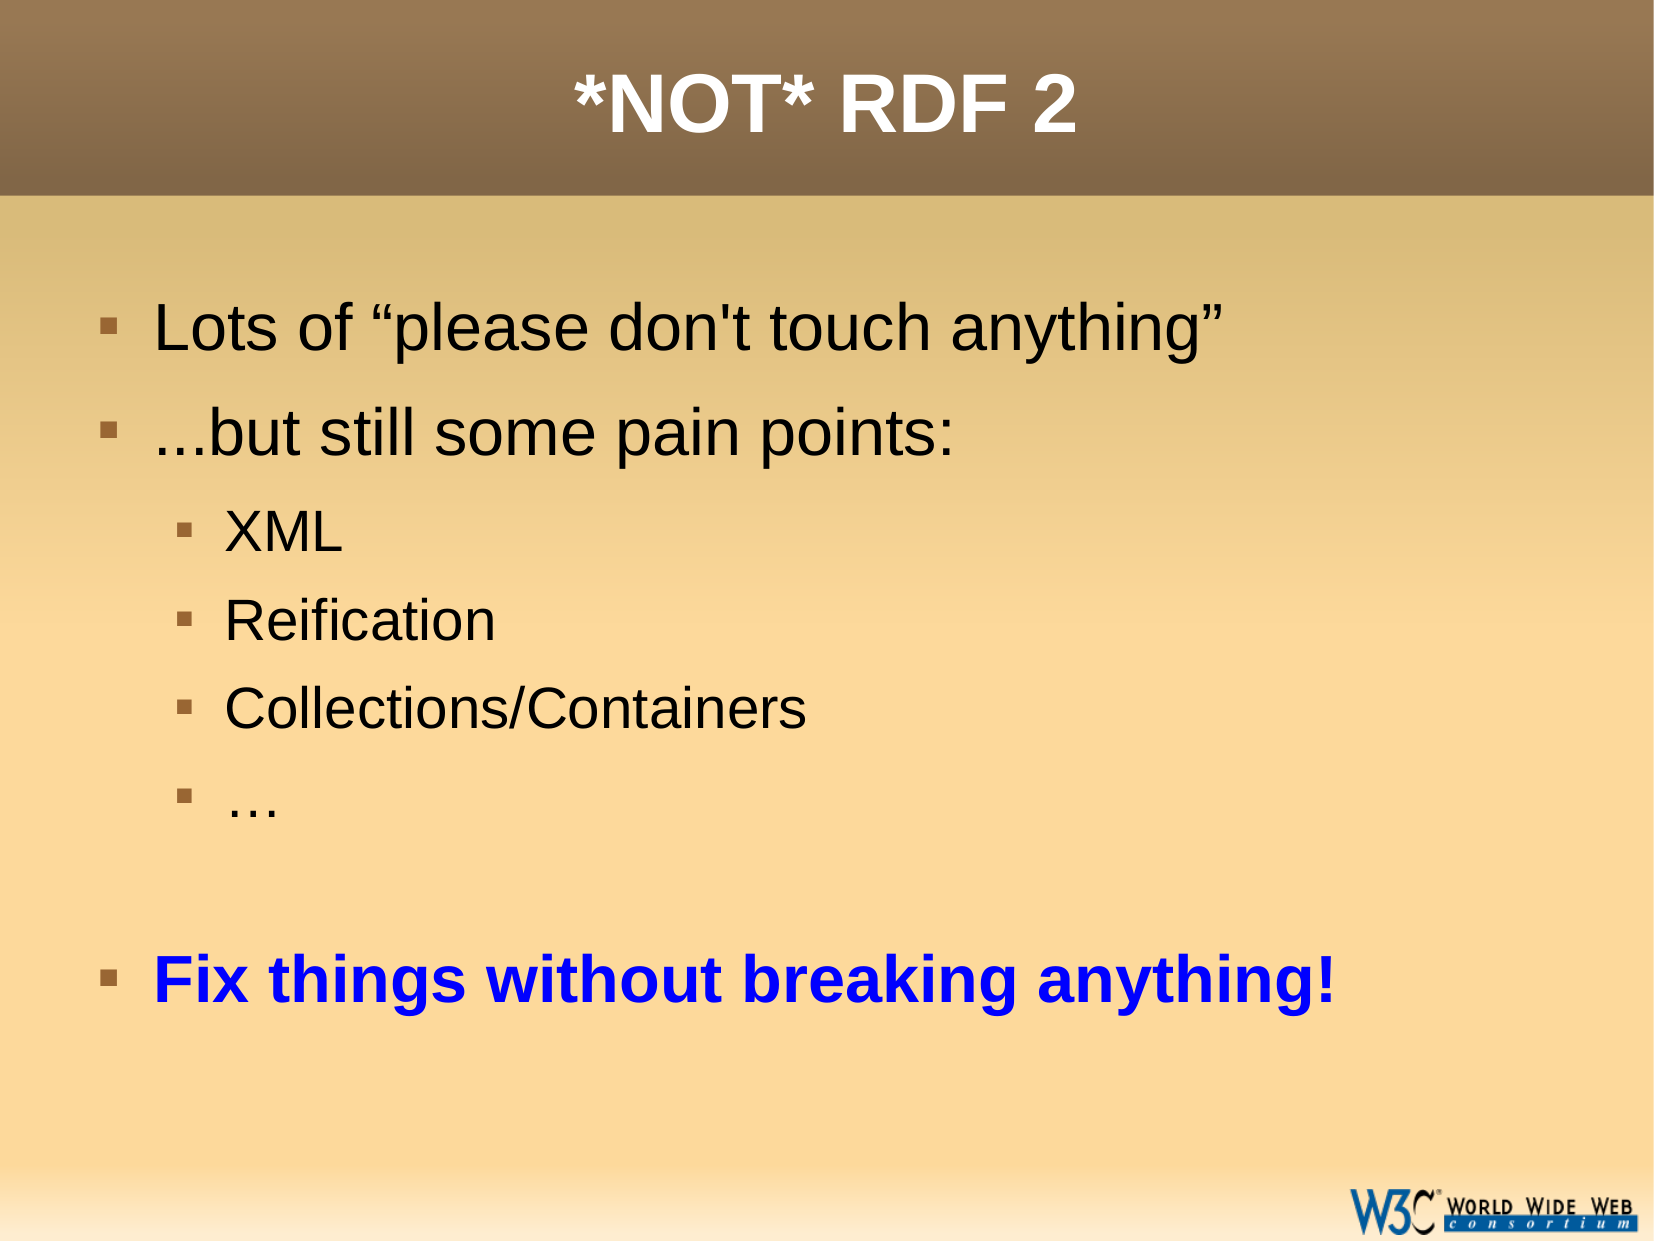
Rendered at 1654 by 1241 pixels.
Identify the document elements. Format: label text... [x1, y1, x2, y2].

list Lots of “please don't touch anything” ...but still some pain points: XML Reification Collections/Containers … Fix things without breaking anything! [82, 290, 1571, 1109]
picture [0, 208, 1654, 1241]
title *NOT* RDF 2 [0, 0, 1654, 208]
